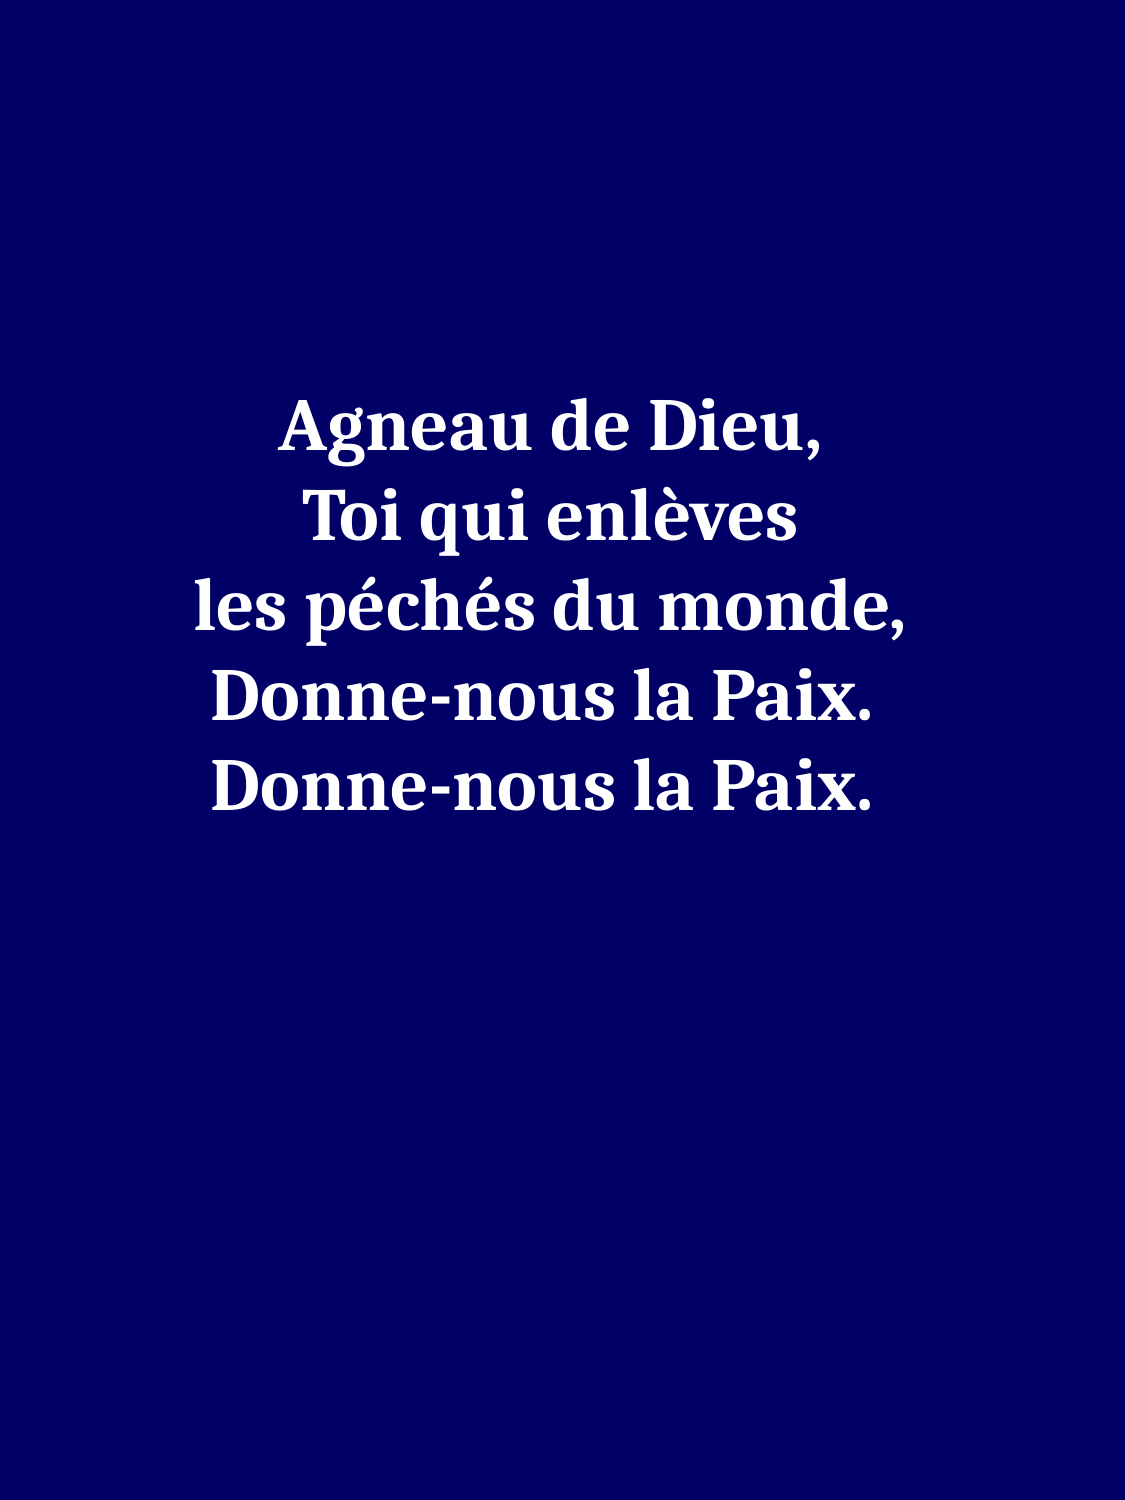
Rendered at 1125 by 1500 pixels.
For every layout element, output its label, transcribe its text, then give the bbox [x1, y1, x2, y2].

text_box Agneau de Dieu, Toi qui enlèves les péchés du monde, Donne-nous la Paix. Donne-nous la Paix. [26, 367, 1076, 834]
